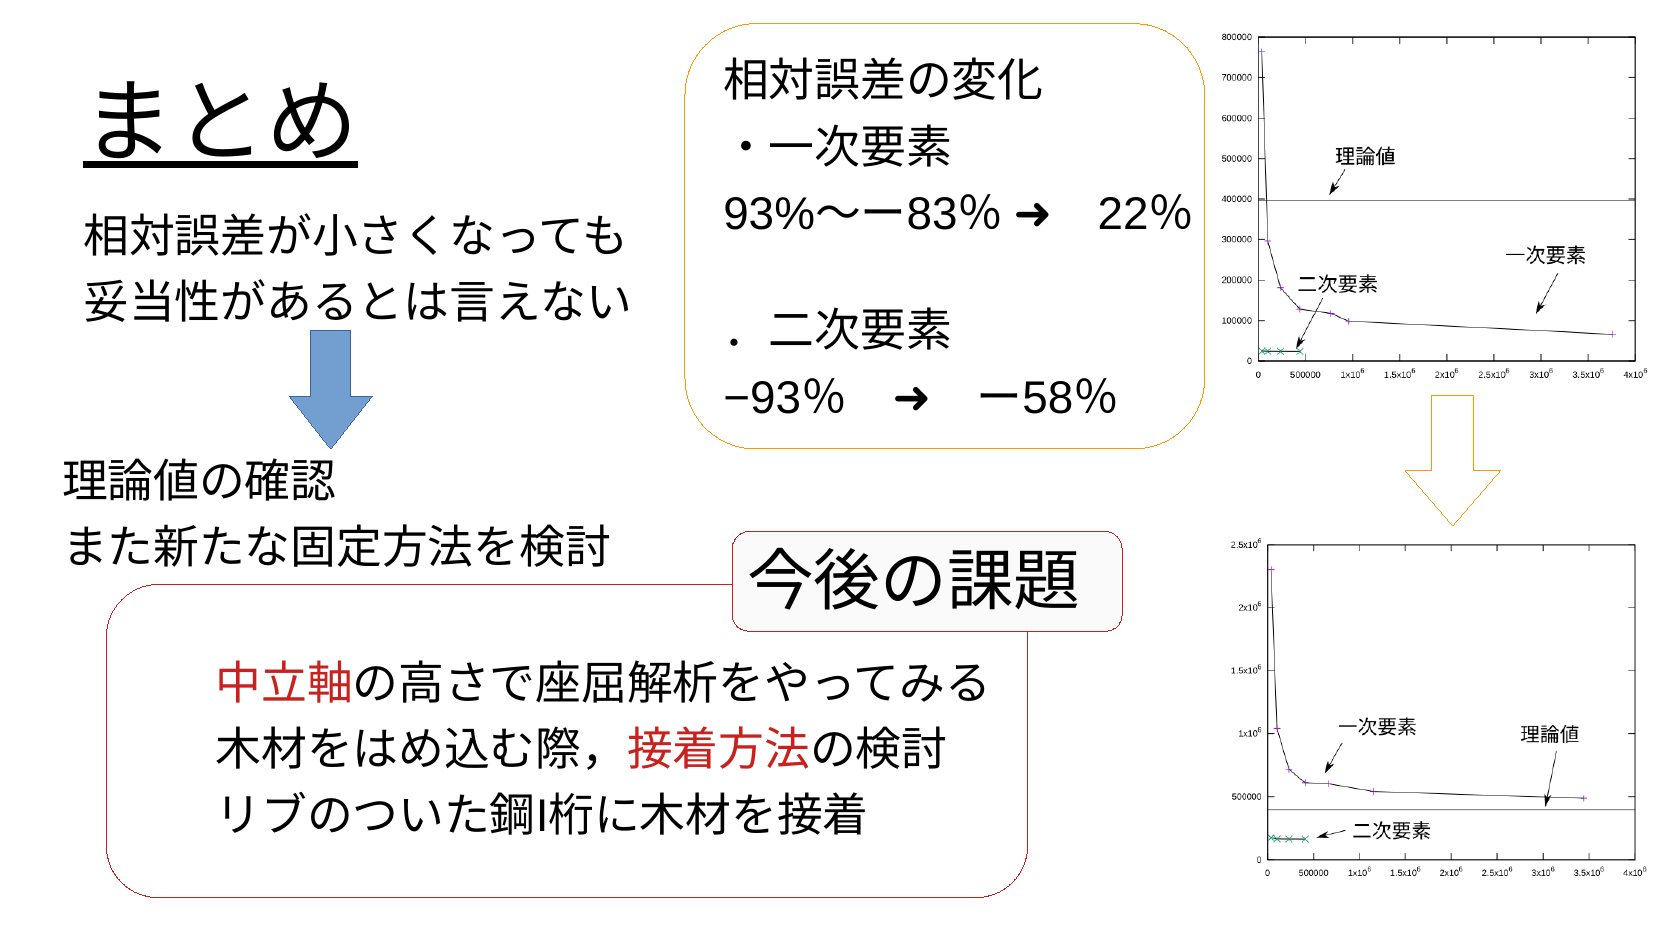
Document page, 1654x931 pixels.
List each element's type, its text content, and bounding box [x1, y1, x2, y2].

text_box [289, 330, 373, 437]
text_box 今後の課題 [732, 519, 1170, 632]
picture [1209, 531, 1654, 886]
picture [1198, 23, 1654, 388]
text_box 中立軸の高さで座屈解析をやってみる 木材をはめ込む際，接着方法の検討 リブのついた鋼I桁に木材を接着 [200, 638, 1040, 931]
title まとめ [82, 37, 708, 193]
text_box 理論値の確認 また新たな固定方法を検討 [47, 437, 638, 585]
text_box 相対誤差が小さくなっても妥当性があるとは言えない [68, 192, 683, 406]
text_box 相対誤差の変化 ・一次要素 93%〜ー83％ ➜ 22％ ．二次要素 −93％ ➜ ー58％ [708, 36, 1276, 449]
